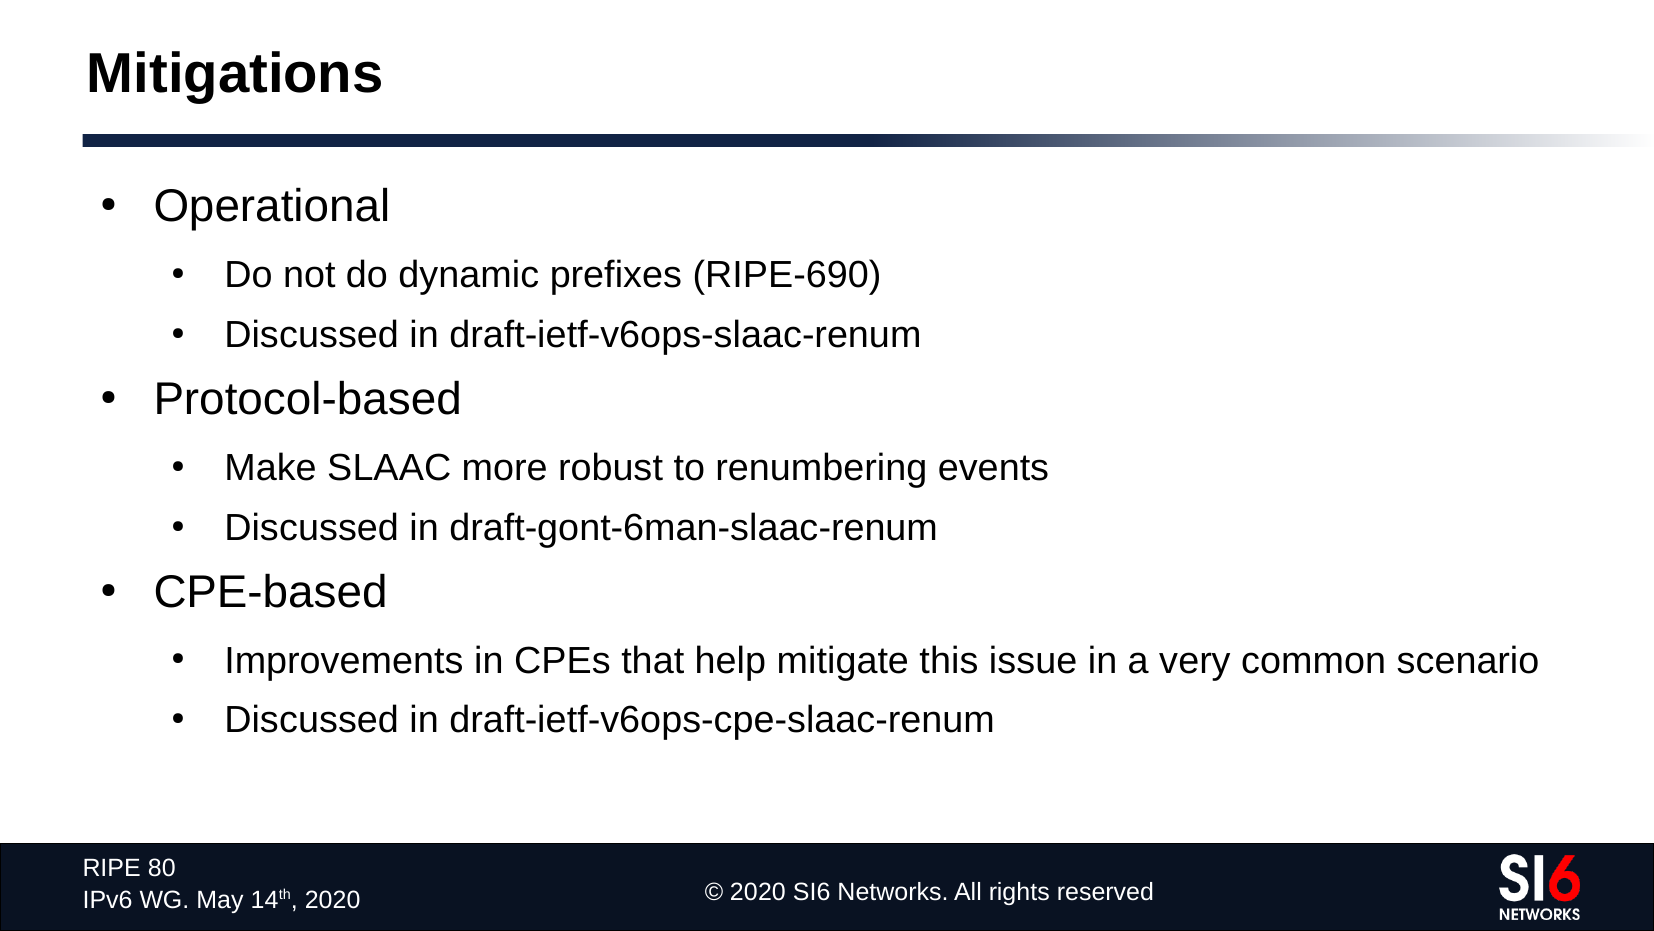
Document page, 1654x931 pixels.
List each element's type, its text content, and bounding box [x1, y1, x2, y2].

picture [1499, 854, 1580, 920]
title Mitigations [86, 22, 1575, 124]
list Operational Do not do dynamic prefixes (RIPE-690) Discussed in draft-ietf-v6ops-slaac-renum Protocol-based Make SLAAC more robust to renumbering events Discussed in draft-gont-6man-slaac-renum CPE-based Improvements in CPEs that help mitigate this issue in a very common scenario Discussed in draft-ietf-v6ops-cpe-slaac-renum [82, 179, 1571, 794]
